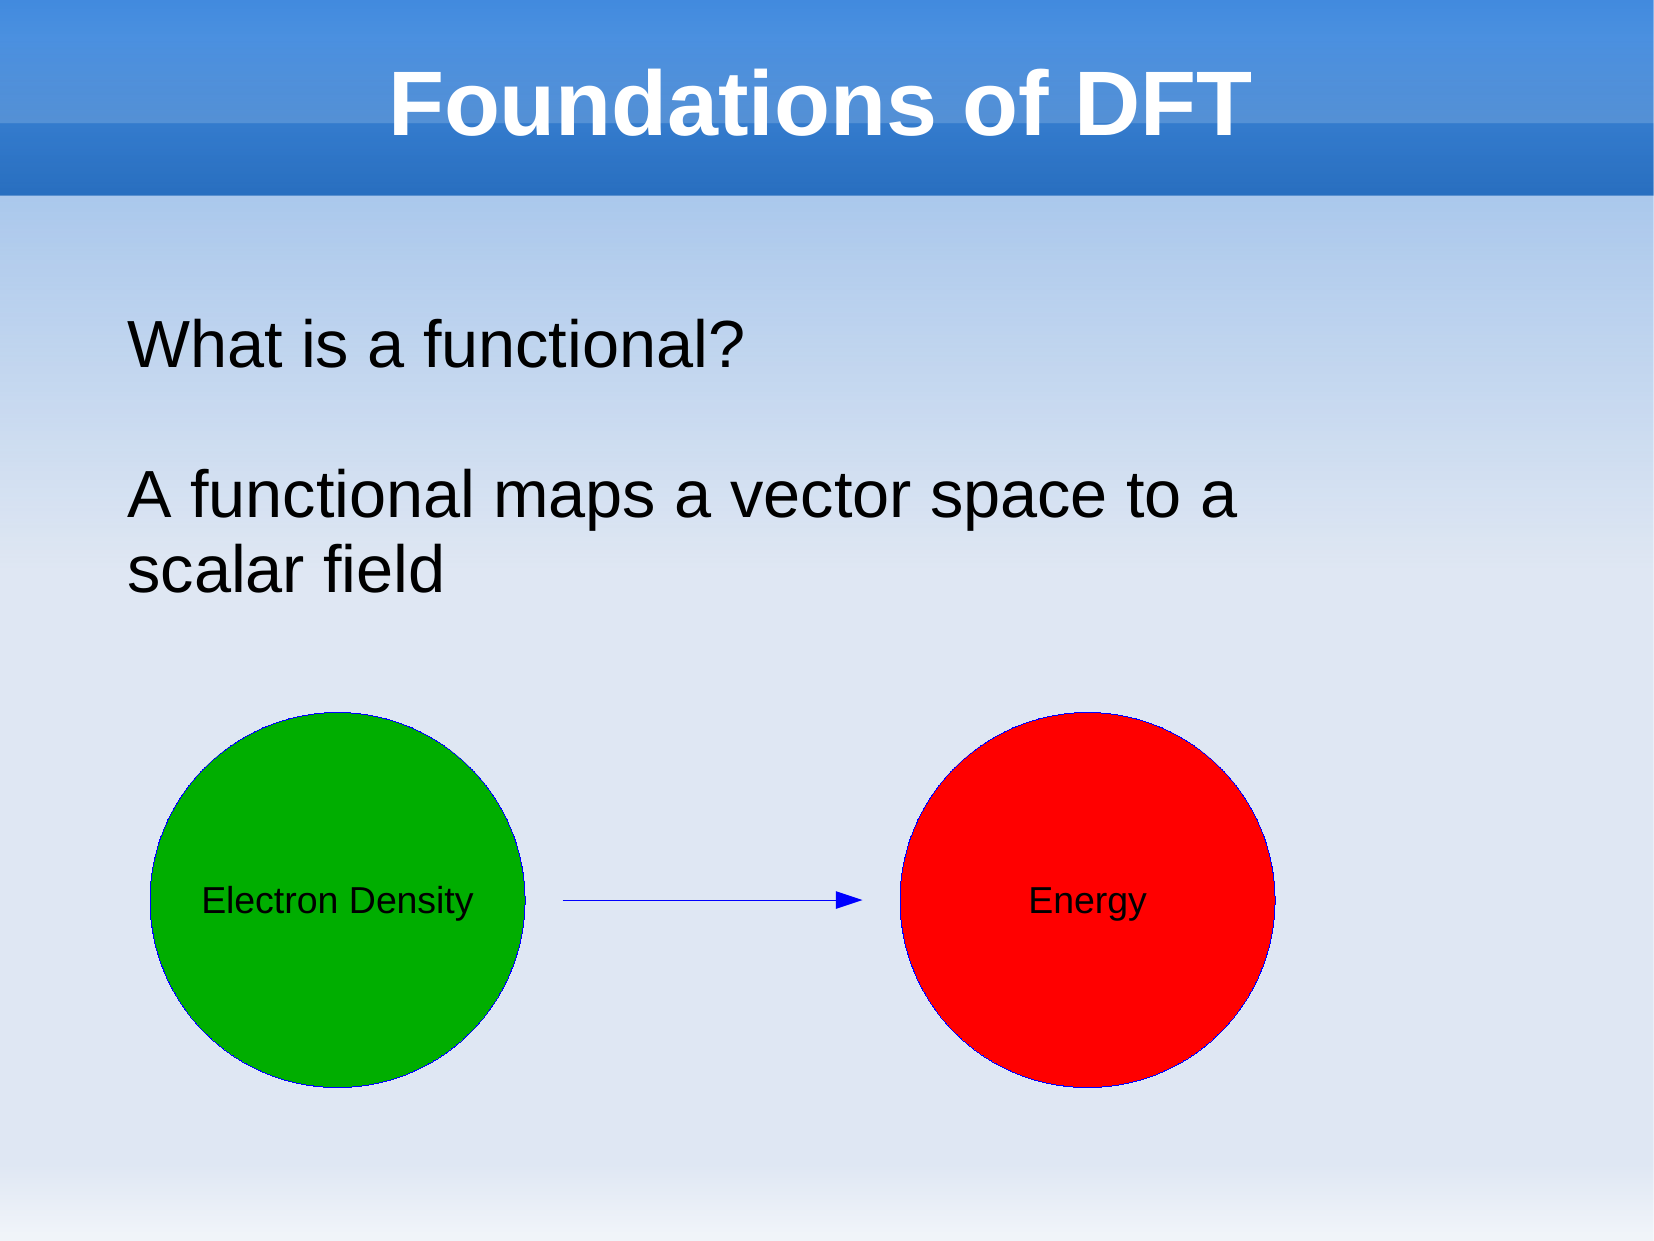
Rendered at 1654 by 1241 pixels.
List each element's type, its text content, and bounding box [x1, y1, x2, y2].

picture [0, 0, 1654, 1241]
text_box A functional maps a vector space to a scalar field [112, 450, 1388, 621]
text_box Energy [900, 712, 1276, 1088]
text_box What is a functional? [112, 300, 1388, 393]
text_box Electron Density [150, 712, 526, 1088]
title Foundations of DFT [76, 7, 1565, 200]
